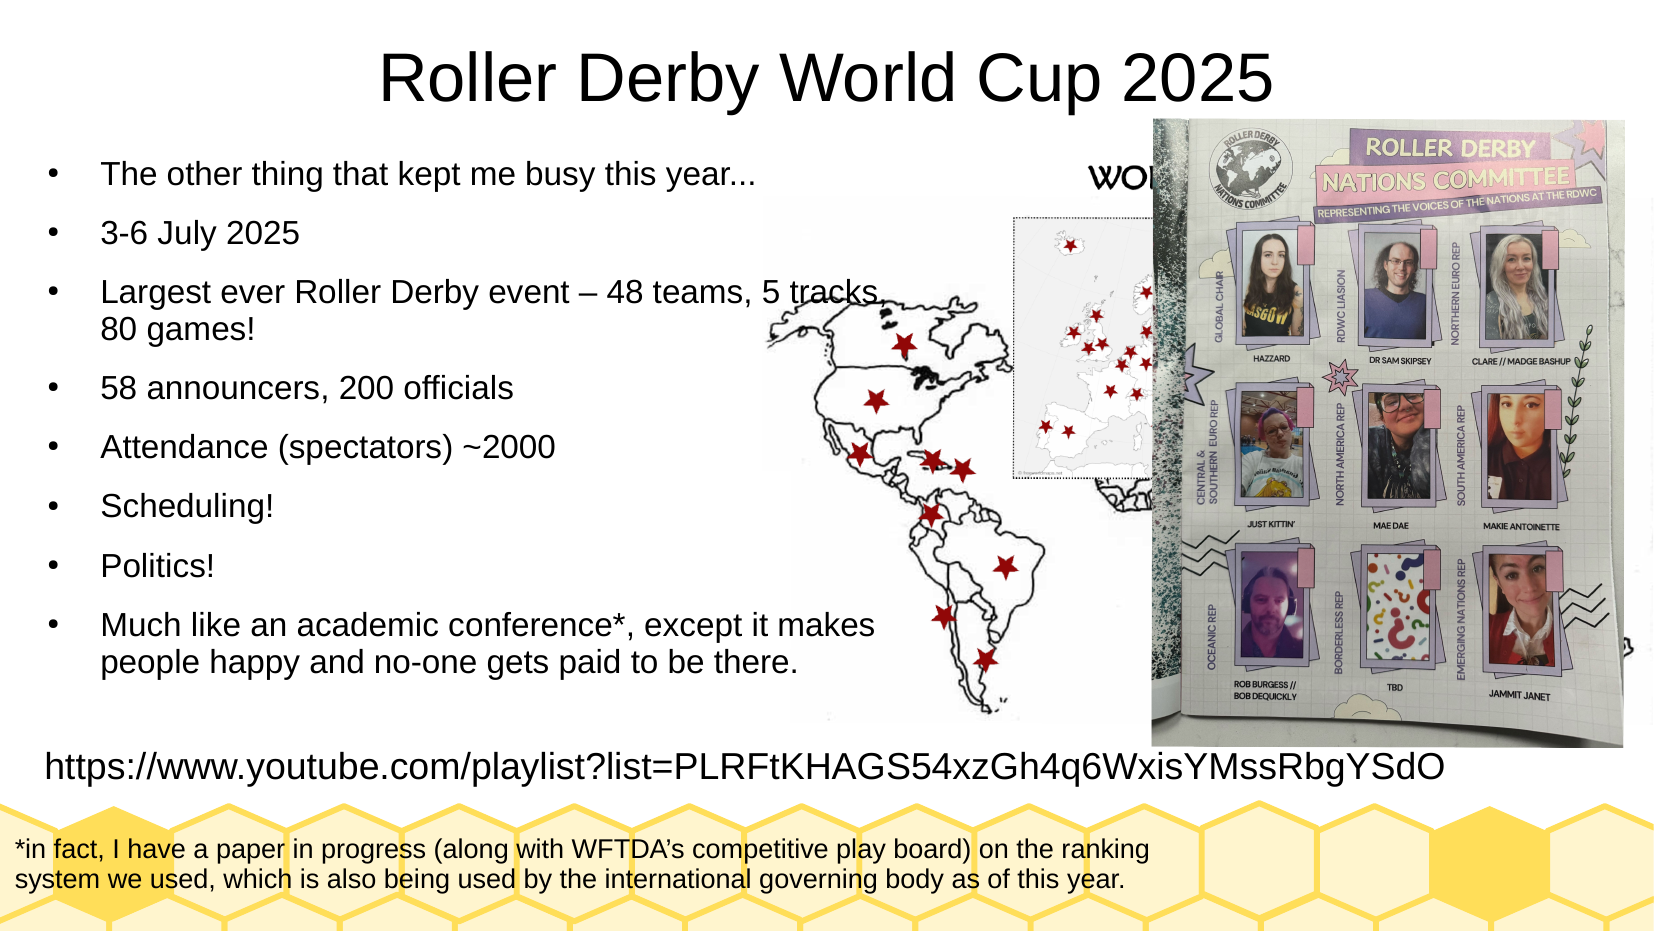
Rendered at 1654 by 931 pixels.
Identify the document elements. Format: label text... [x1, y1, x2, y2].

text_box *in fact, I have a paper in progress (along with WFTDA’s competitive play board) on the ranking system we used, which is also being used by the international governing body as of this year. [0, 826, 1182, 926]
title Roller Derby World Cup 2025 [82, 0, 1571, 156]
picture [745, 118, 1654, 748]
text_box https://www.youtube.com/playlist?list=PLRFtKHAGS54xzGh4q6WxisYMssRbgYSdO [29, 738, 1463, 795]
list The other thing that kept me busy this year... 3-6 July 2025 Largest ever Roller Derby event – 48 teams, 5 tracks, 80 games! 58 announcers, 200 officials Attendance (spectators) ~2000 Scheduling! Politics! Much like an academic conference*, except it makes people happy and no-one gets paid to be there. [29, 155, 916, 695]
